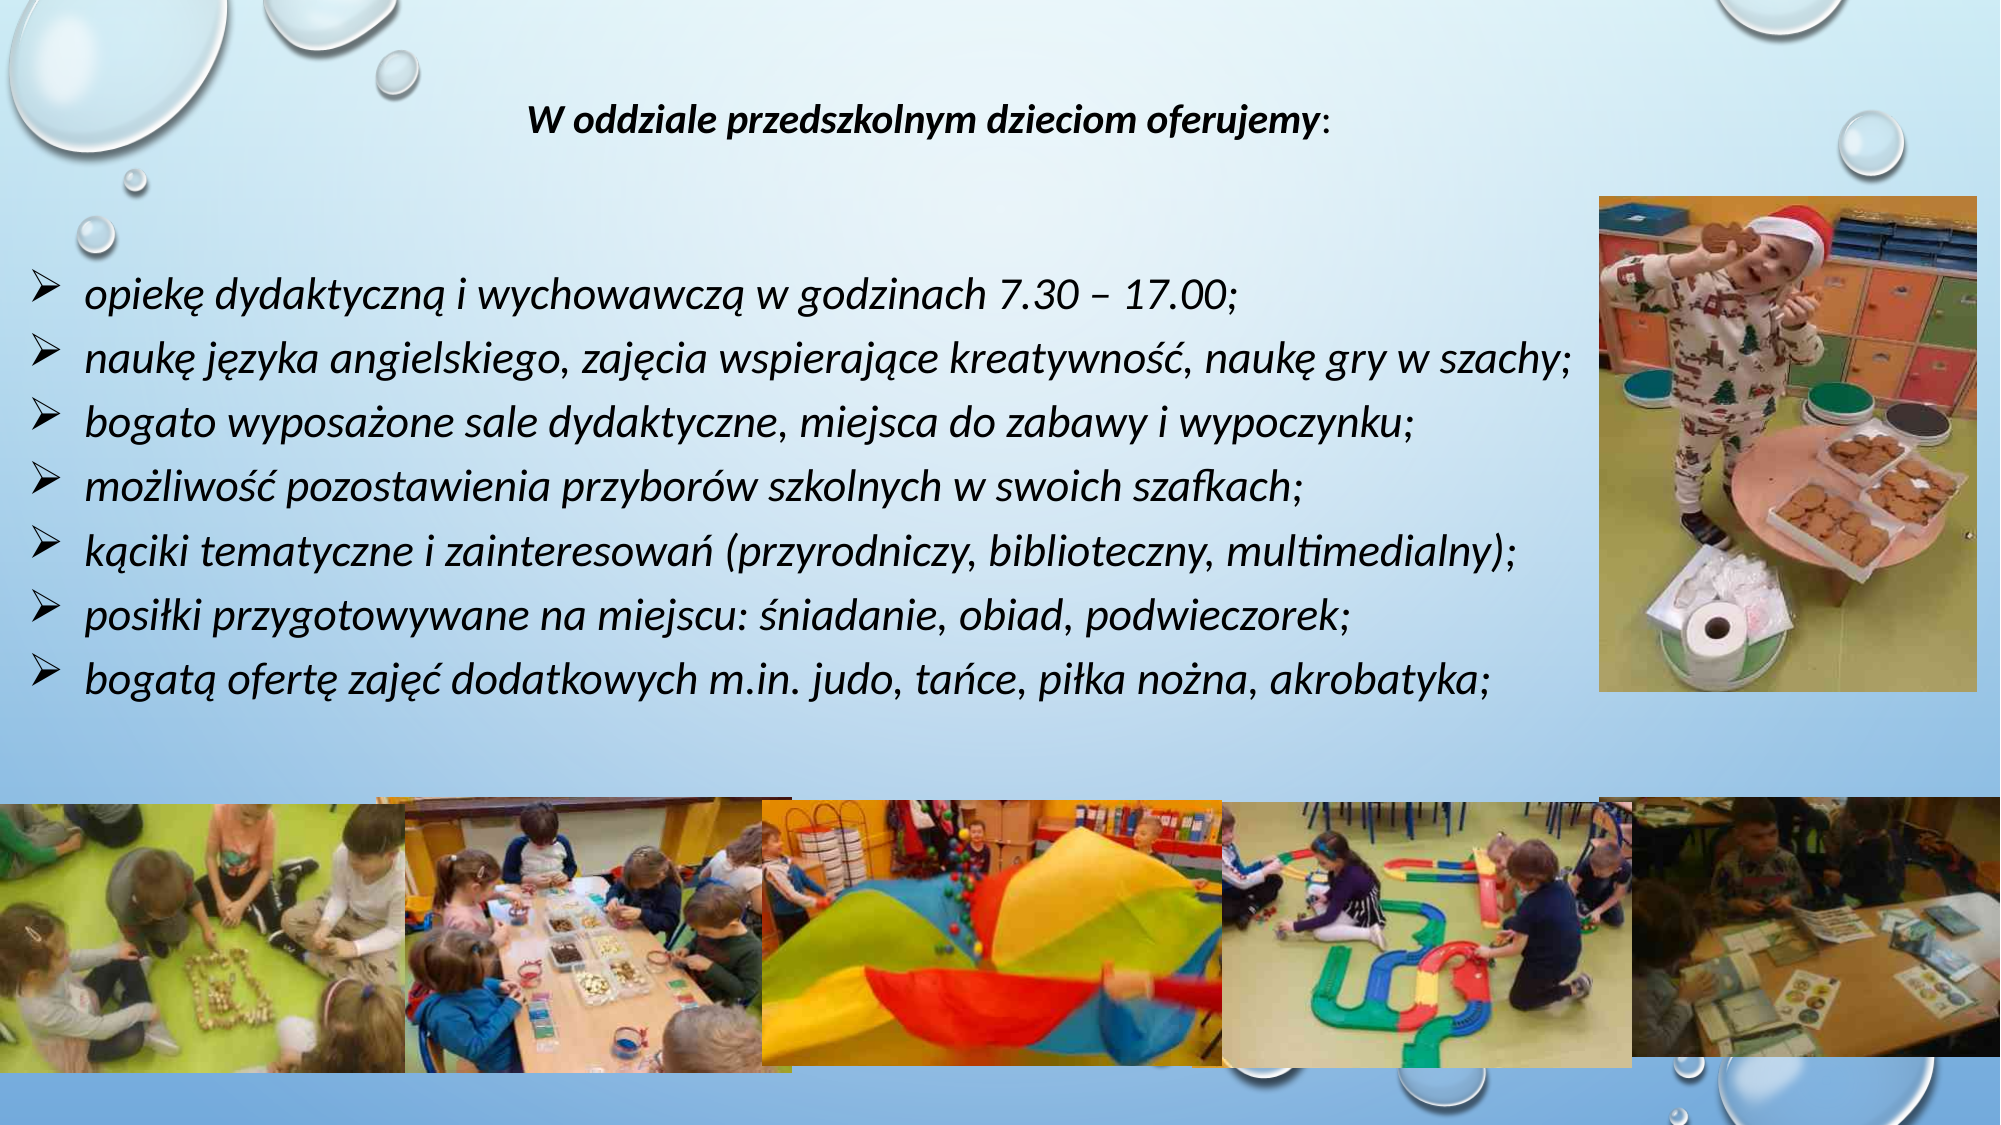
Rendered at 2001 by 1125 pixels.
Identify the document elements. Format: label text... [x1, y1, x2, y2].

title W oddziale przedszkolnym dzieciom oferujemy: [352, 0, 1506, 151]
list opiekę dydaktyczną i wychowawczą w godzinach 7.30 – 17.00; naukę języka angielskiego, zajęcia wspierające kreatywność, naukę gry w szachy; bogato wyposażone sale dydaktyczne, miejsca do zabawy i wypoczynku; możliwość pozostawienia przyborów szkolnych w swoich szafkach; kąciki tematyczne i zainteresowań (przyrodniczy, biblioteczny, multimedialny); posiłki przygotowywane na miejscu: śniadanie, obiad, podwieczorek; bogatą ofertę zajęć dodatkowych m.in. judo, tańce, piłka nożna, akrobatyka; [13, 256, 1632, 762]
picture [0, 0, 2000, 1125]
